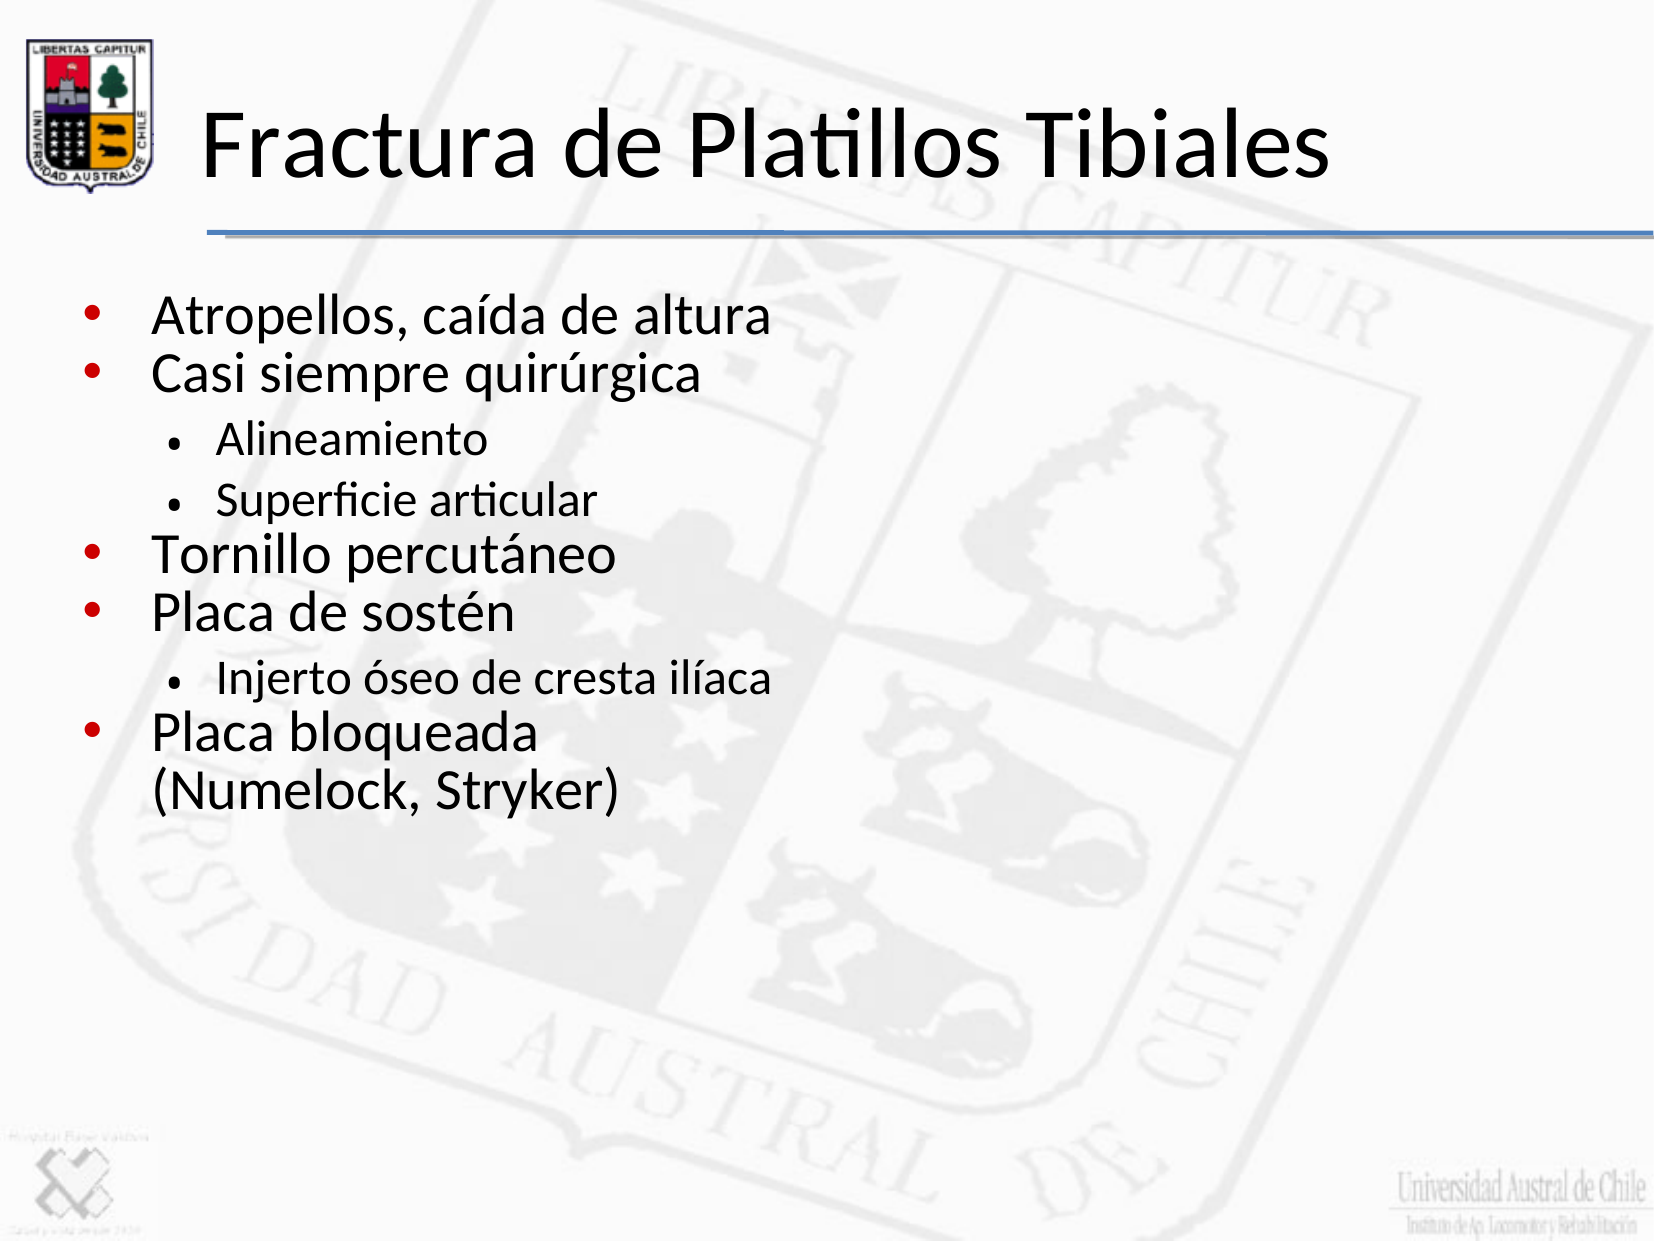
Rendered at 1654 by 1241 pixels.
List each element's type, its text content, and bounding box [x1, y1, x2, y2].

list Atropellos, caída de altura Casi siempre quirúrgica Alineamiento Superficie articular Tornillo percutáneo Placa de sostén Injerto óseo de cresta ilíaca Placa bloqueada (Numelock, Stryker) [82, 290, 809, 1109]
picture [0, 0, 1654, 1241]
title Fractura de Platillos Tibiales [82, 49, 1571, 257]
